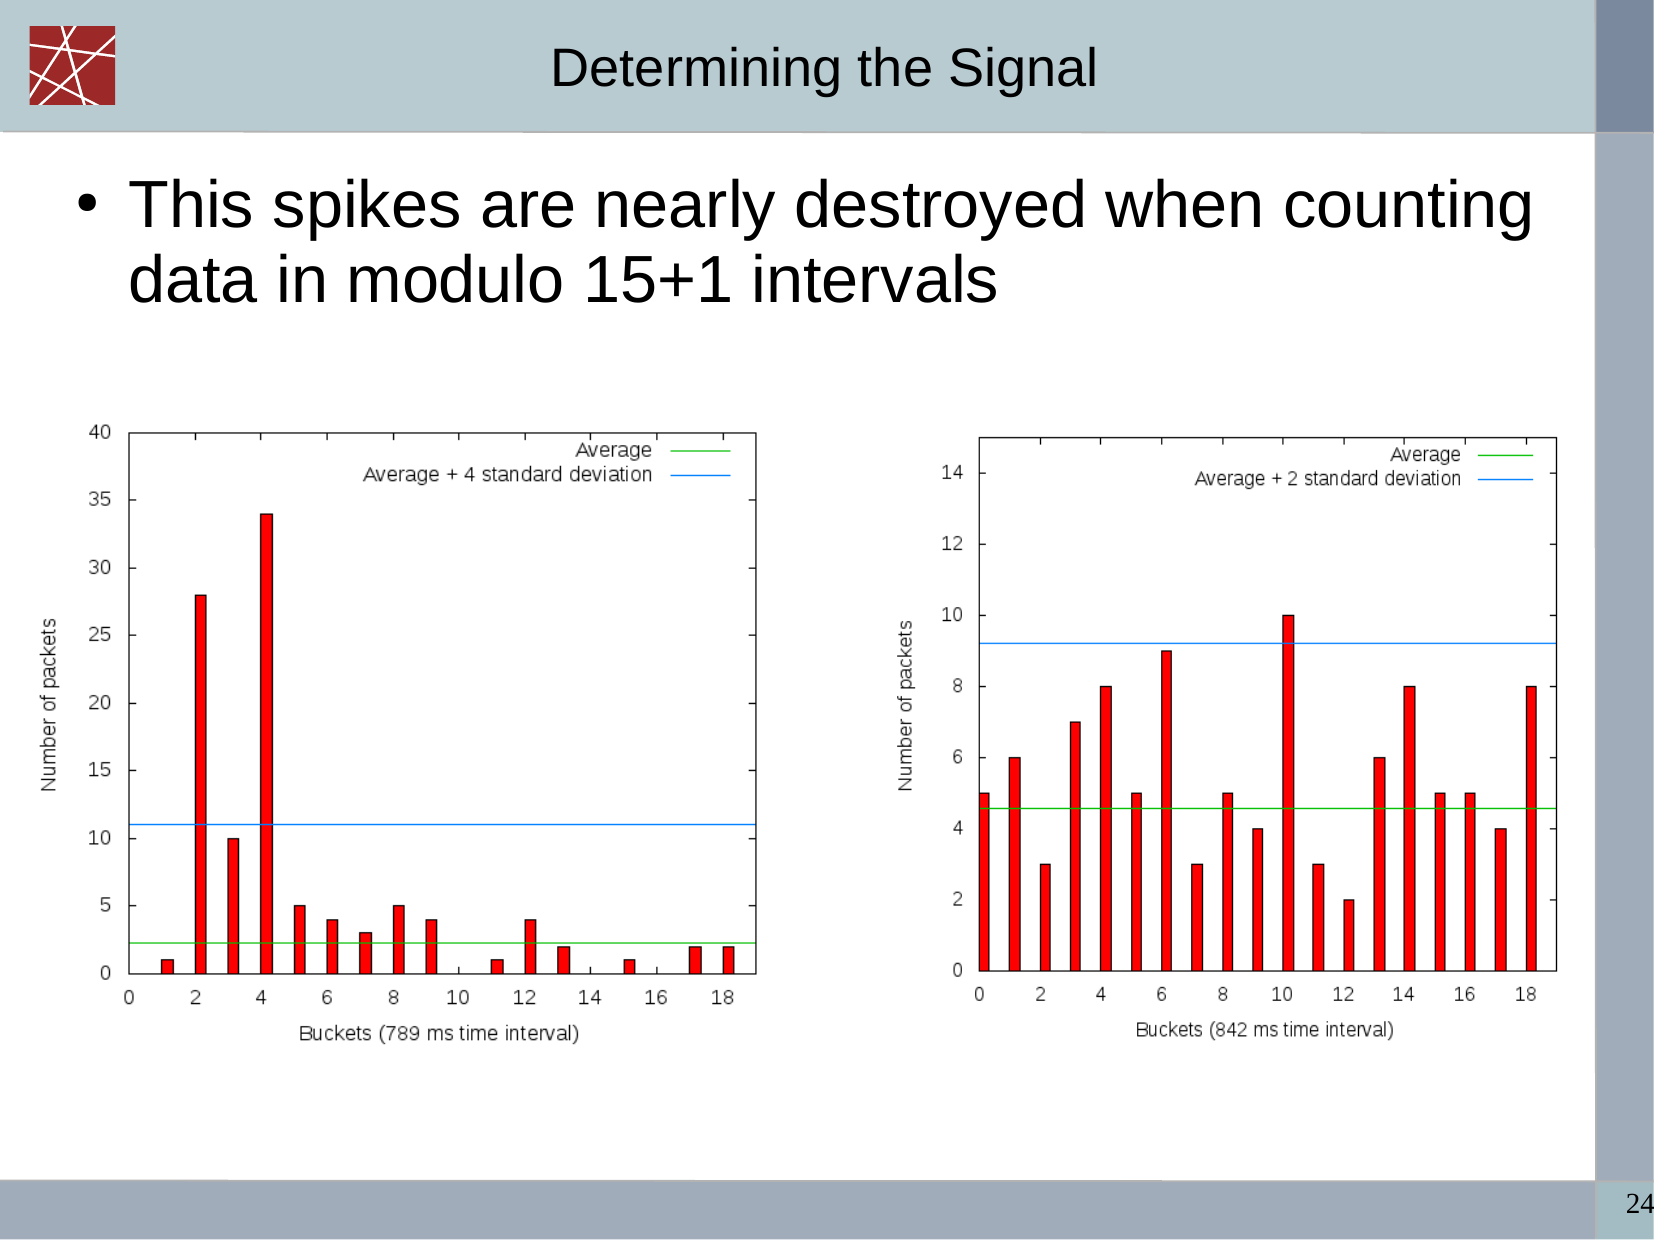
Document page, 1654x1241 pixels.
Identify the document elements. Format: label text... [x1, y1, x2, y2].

title Determining the Signal [81, 2, 1570, 133]
list This spikes are nearly destroyed when counting data in modulo 15+1 intervals [57, 166, 1546, 986]
picture [6, 408, 788, 1052]
picture [866, 413, 1586, 1048]
